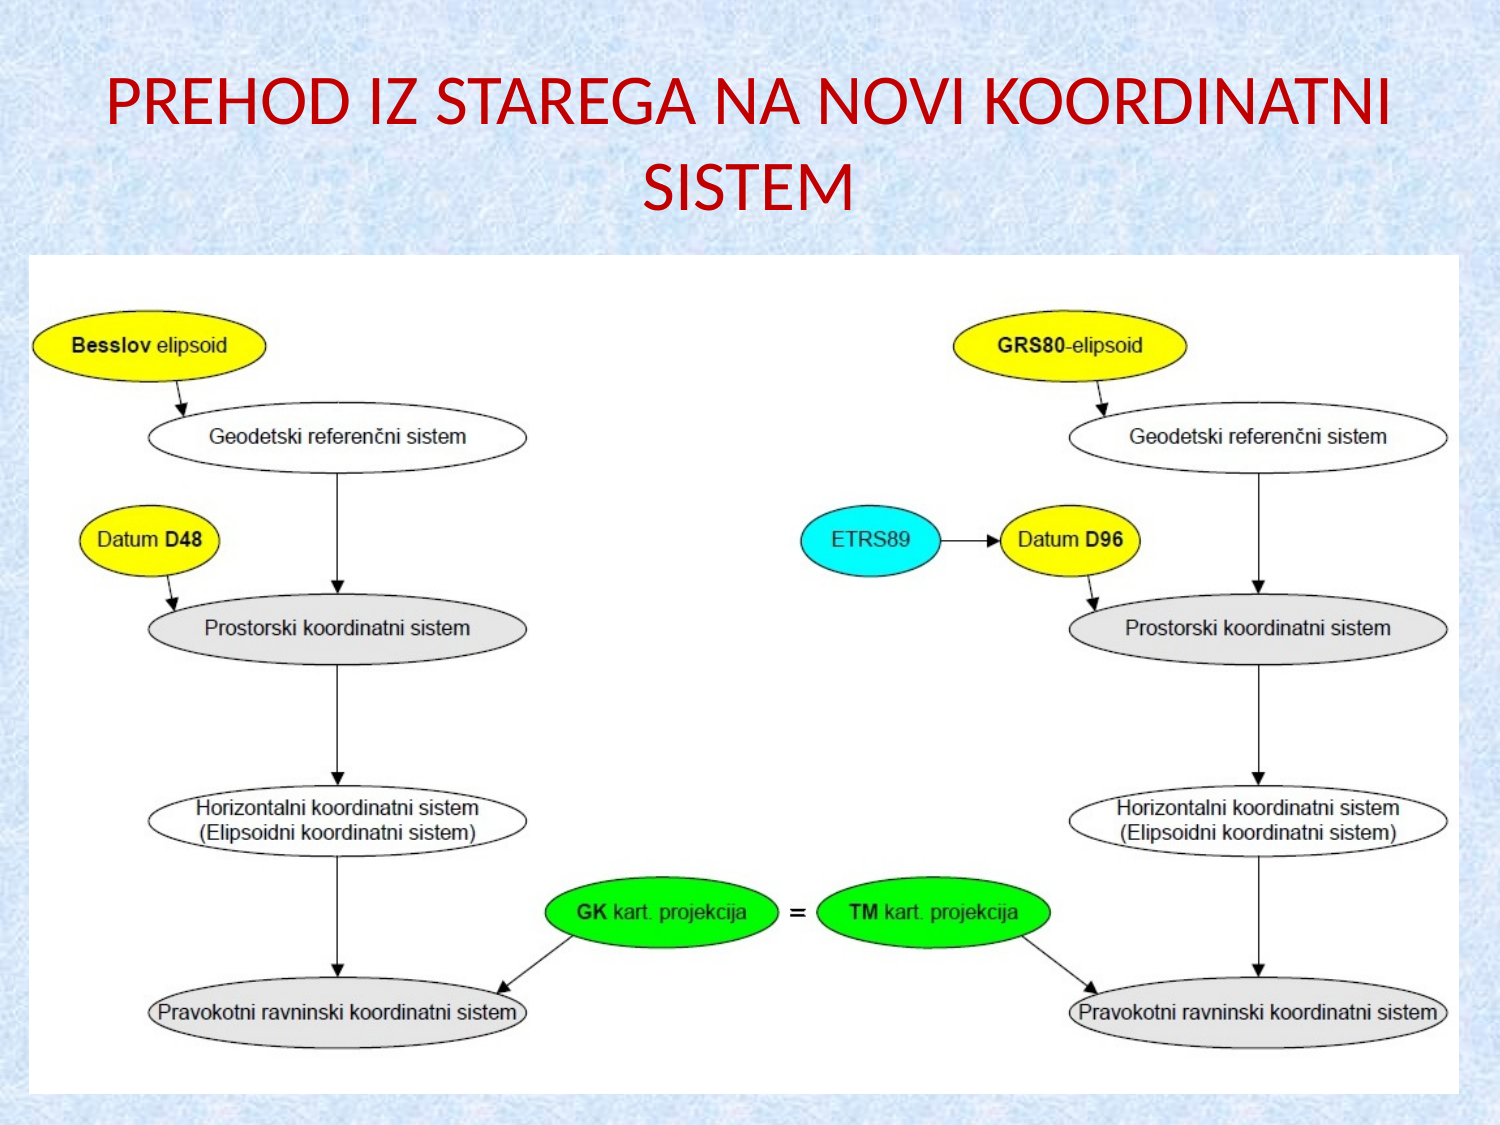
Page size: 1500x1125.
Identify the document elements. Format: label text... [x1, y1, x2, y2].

picture [0, 0, 1500, 1125]
title PREHOD IZ STAREGA NA NOVI KOORDINATNI SISTEM [75, 45, 1425, 233]
